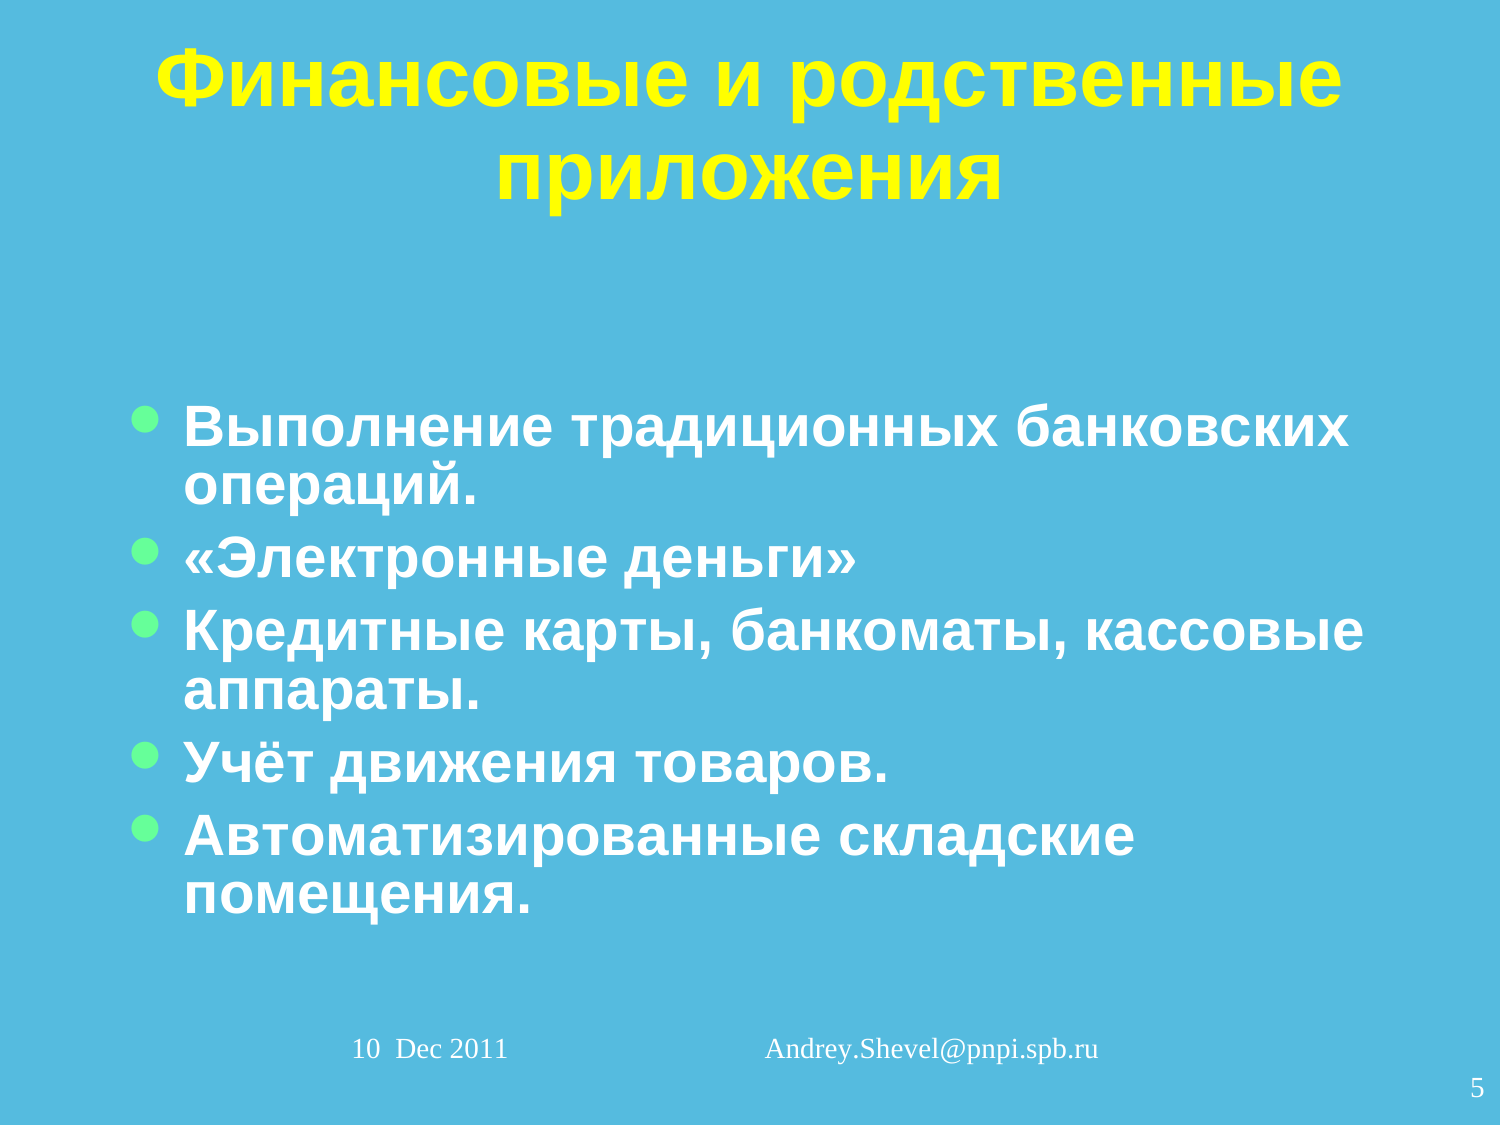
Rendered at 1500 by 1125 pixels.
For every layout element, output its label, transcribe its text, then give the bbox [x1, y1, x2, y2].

list Выполнение традиционных банковских операций. «Электронные деньги» Кредитные карты, банкоматы, кассовые аппараты. Учёт движения товаров. Автоматизированные складские помещения. [112, 312, 1388, 988]
title Финансовые и родственные приложения [112, 23, 1388, 225]
